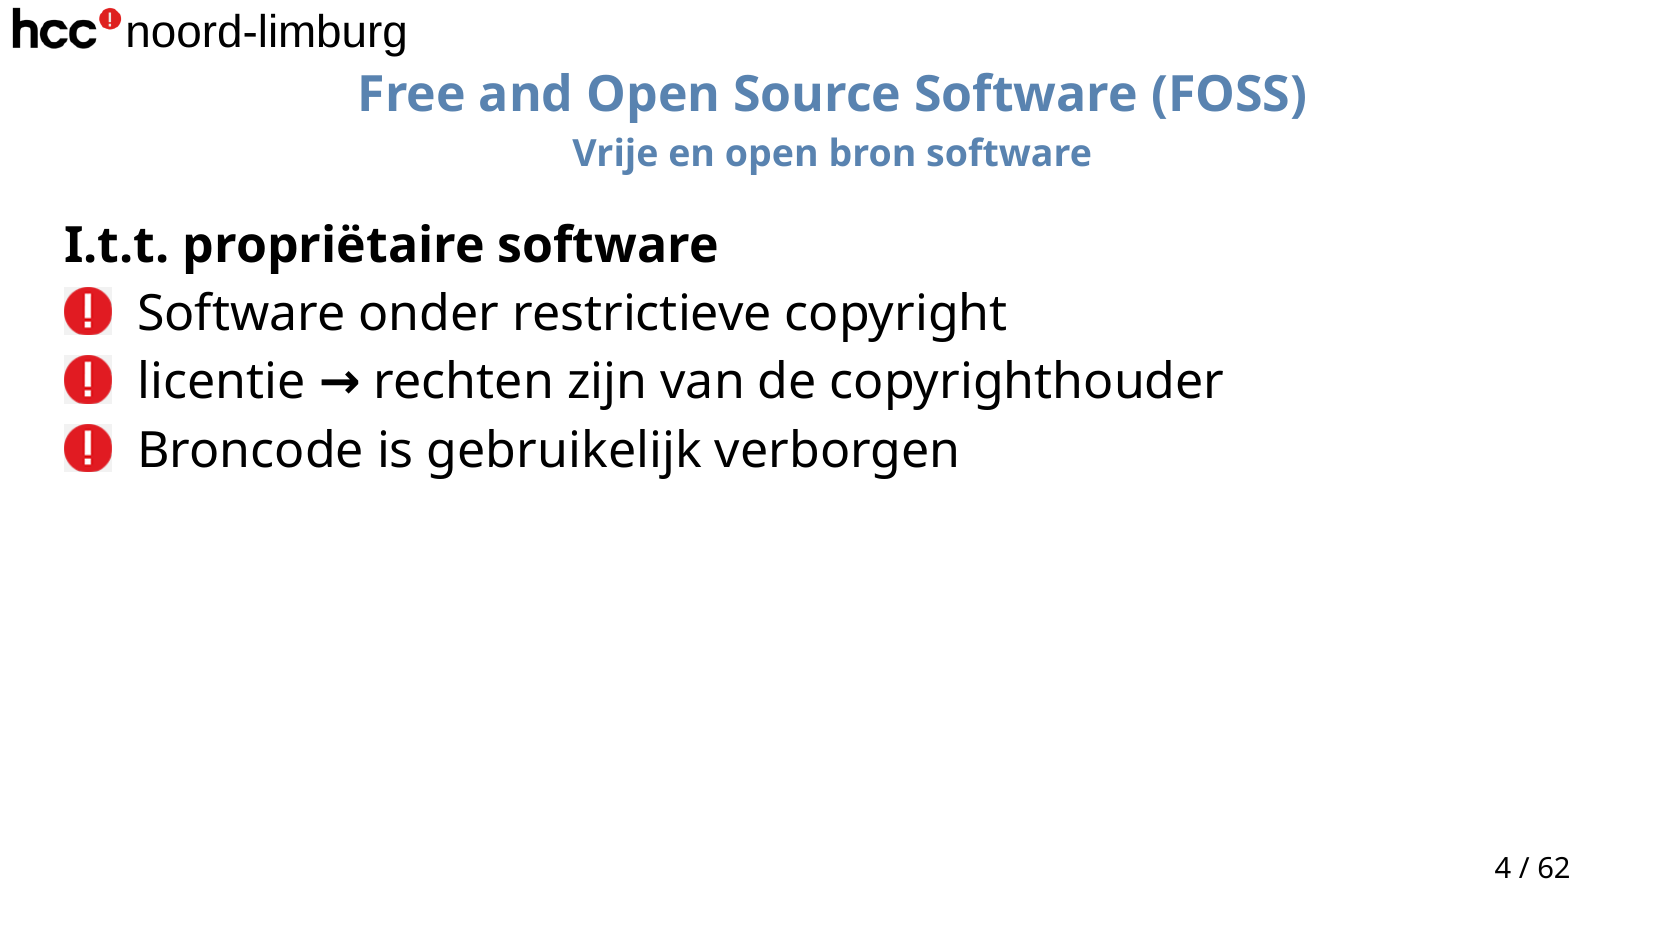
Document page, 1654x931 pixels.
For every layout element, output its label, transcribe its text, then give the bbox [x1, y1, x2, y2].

picture [11, 6, 122, 50]
text_box I.t.t. propriëtaire software Software onder restrictieve copyright licentie → rechten zijn van de copyrighthouder Broncode is gebruikelijk verborgen [64, 208, 1423, 483]
title Free and Open Source Software (FOSS) Vrije en open bron software [129, 57, 1536, 178]
